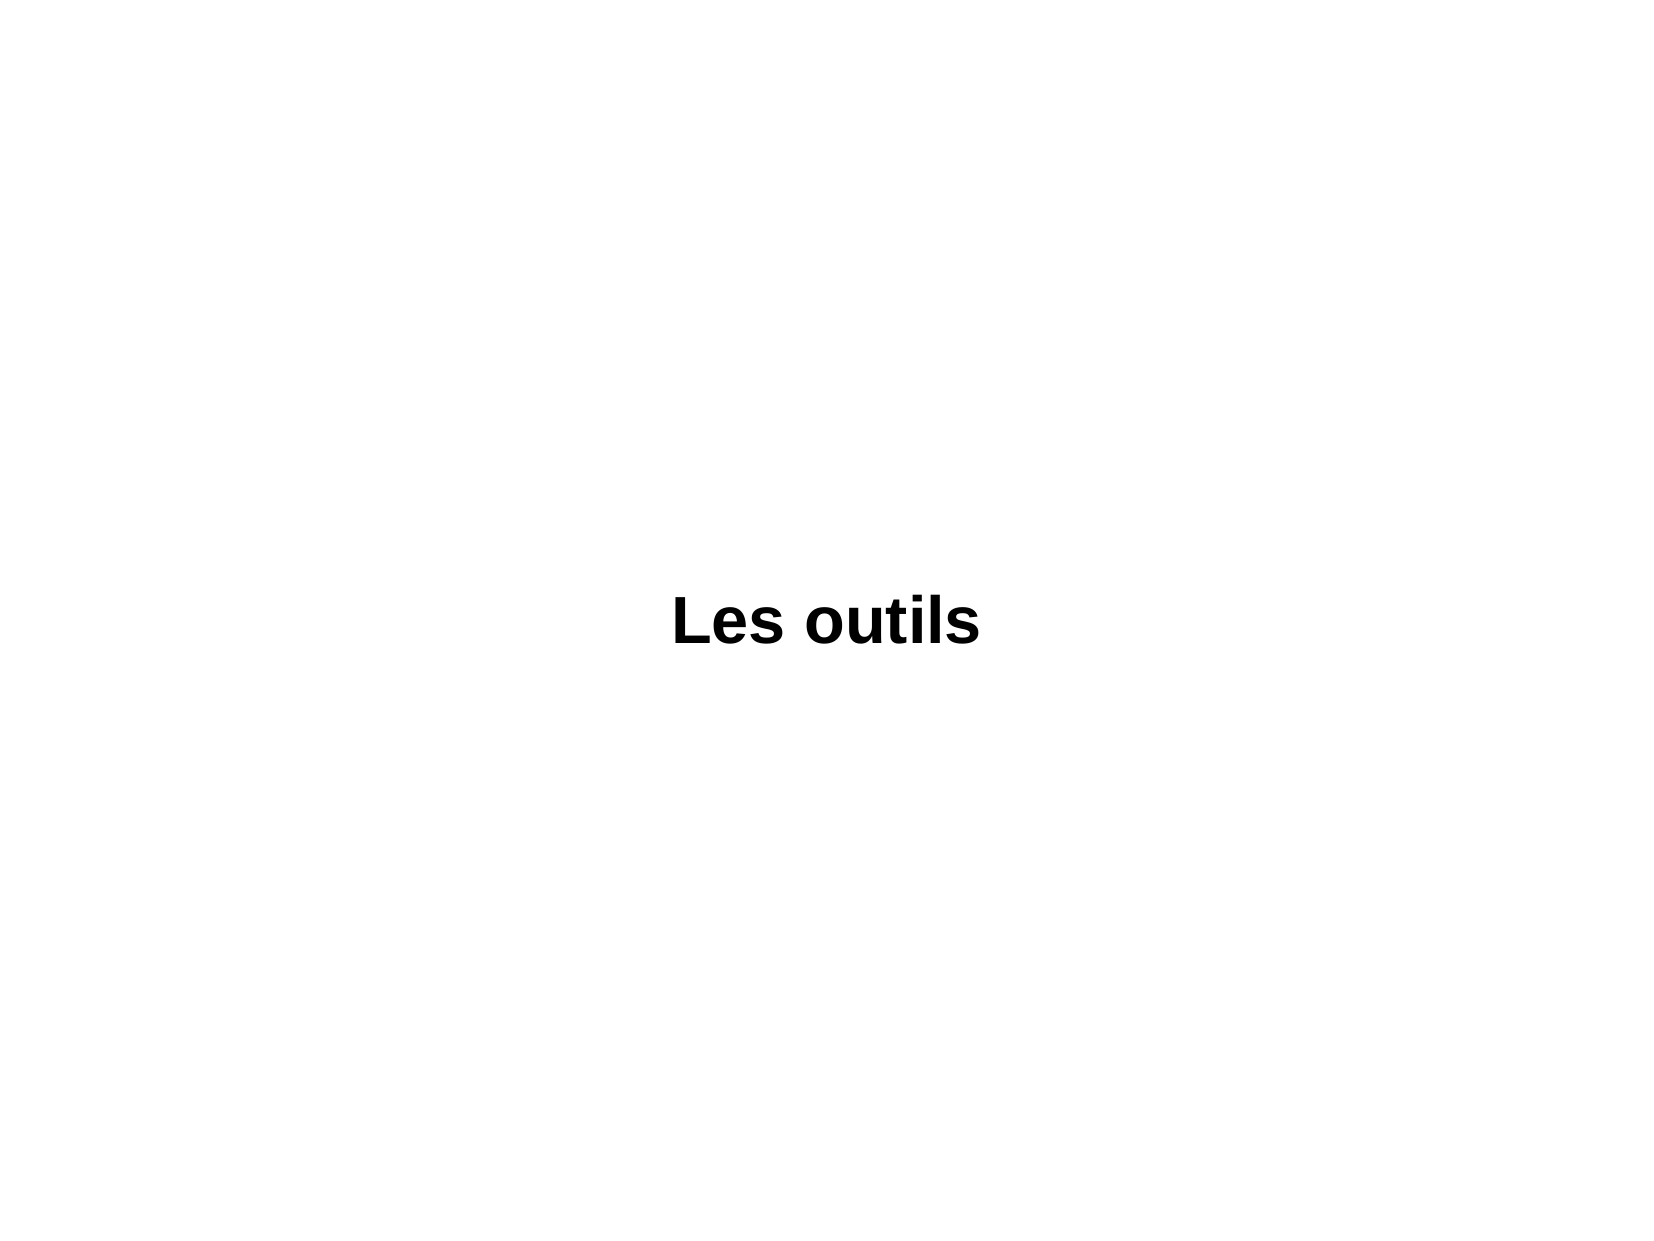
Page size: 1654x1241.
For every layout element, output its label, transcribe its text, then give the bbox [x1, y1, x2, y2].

text_box Les outils [265, 575, 1388, 666]
